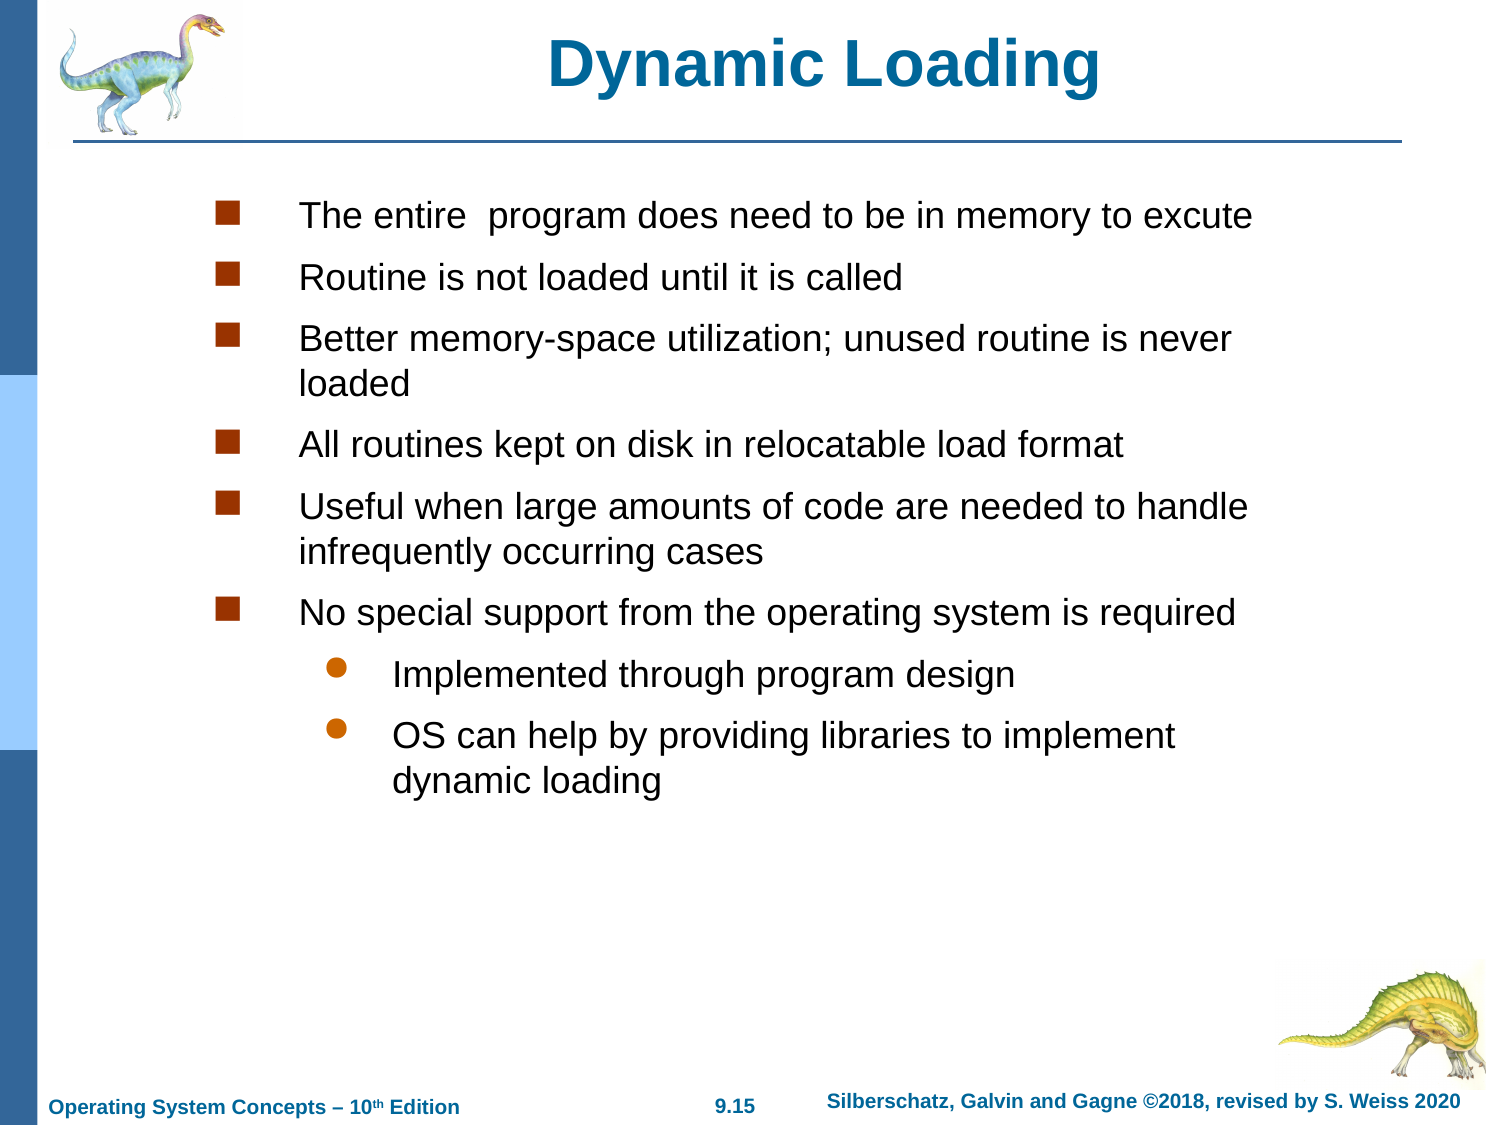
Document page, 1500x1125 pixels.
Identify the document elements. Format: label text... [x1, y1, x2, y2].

title Dynamic Loading [150, 12, 1500, 107]
picture [46, 0, 243, 149]
text_box The entire program does need to be in memory to excute Routine is not loaded until it is called Better memory-space utilization; unused routine is never loaded All routines kept on disk in relocatable load format Useful when large amounts of code are needed to handle infrequently occurring cases No special support from the operating system is required Implemented through program design OS can help by providing libraries to implement dynamic loading [207, 186, 1320, 1042]
picture [1275, 959, 1486, 1090]
